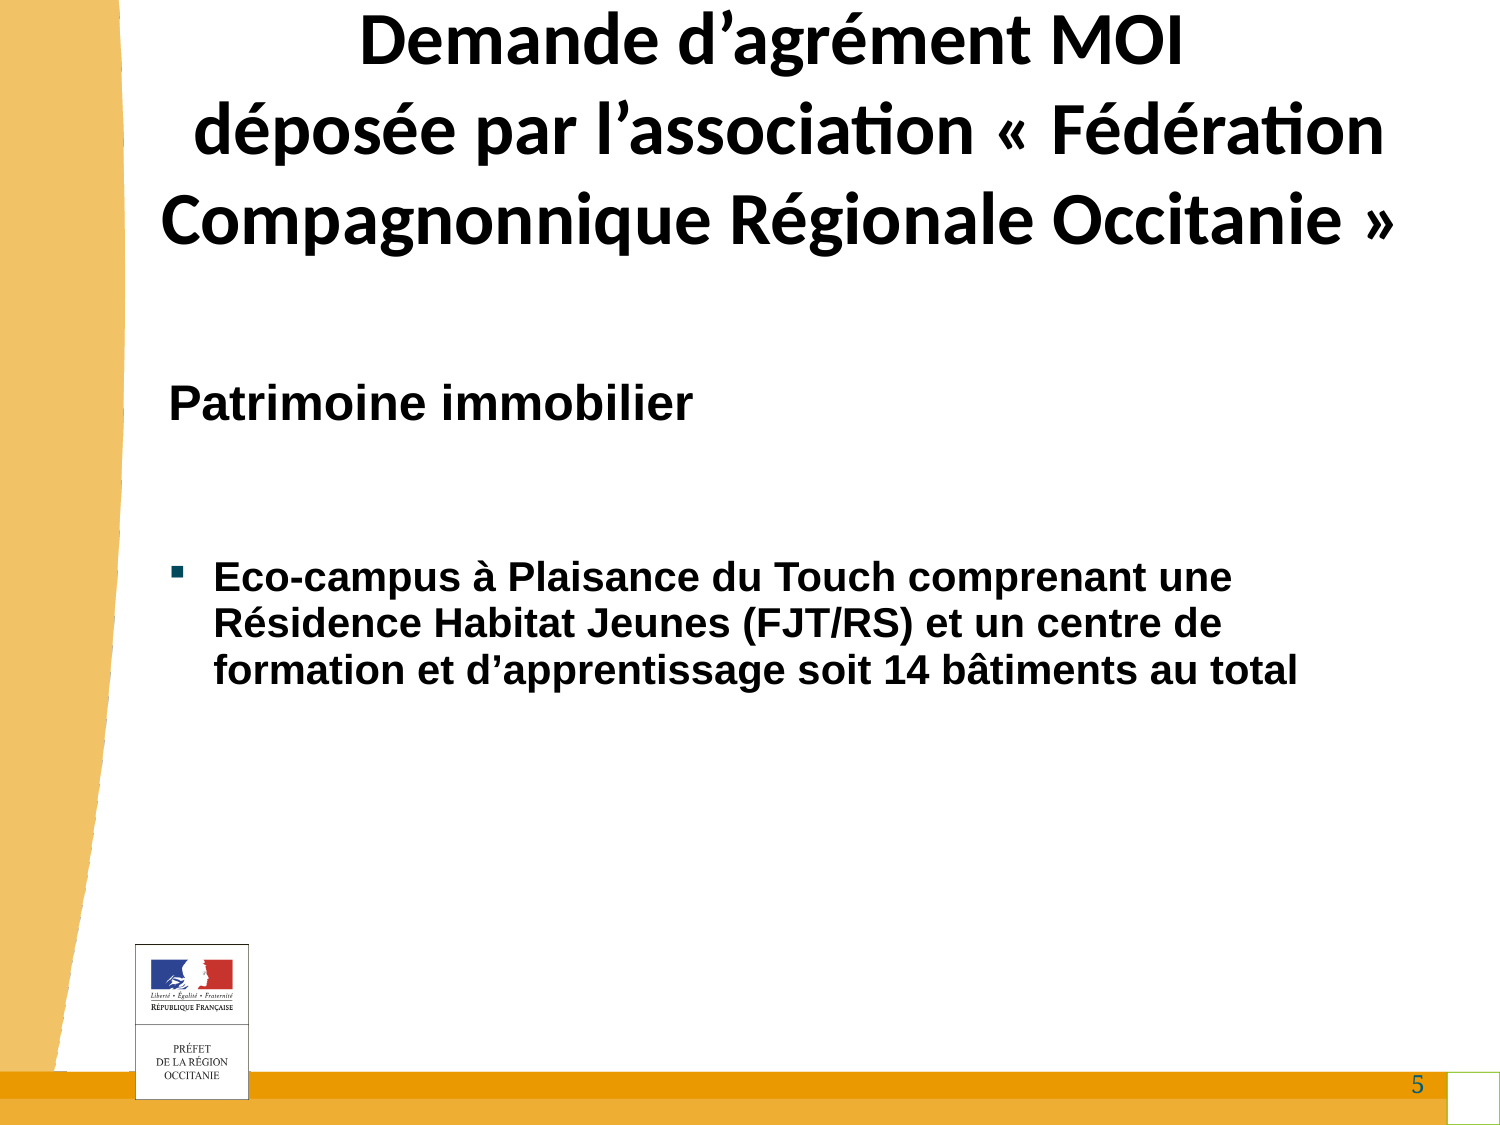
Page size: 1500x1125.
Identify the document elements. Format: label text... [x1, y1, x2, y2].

picture [0, 0, 1500, 1125]
slide_number <numéro> [1299, 1042, 1425, 1103]
list Patrimoine immobilier Eco-campus à Plaisance du Touch comprenant une Résidence Habitat Jeunes (FJT/RS) et un centre de formation et d’apprentissage soit 14 bâtiments au total [153, 260, 1402, 924]
title Demande d’agrément MOI déposée par l’association « Fédération Compagnonnique Régionale Occitanie » [106, 11, 1457, 260]
